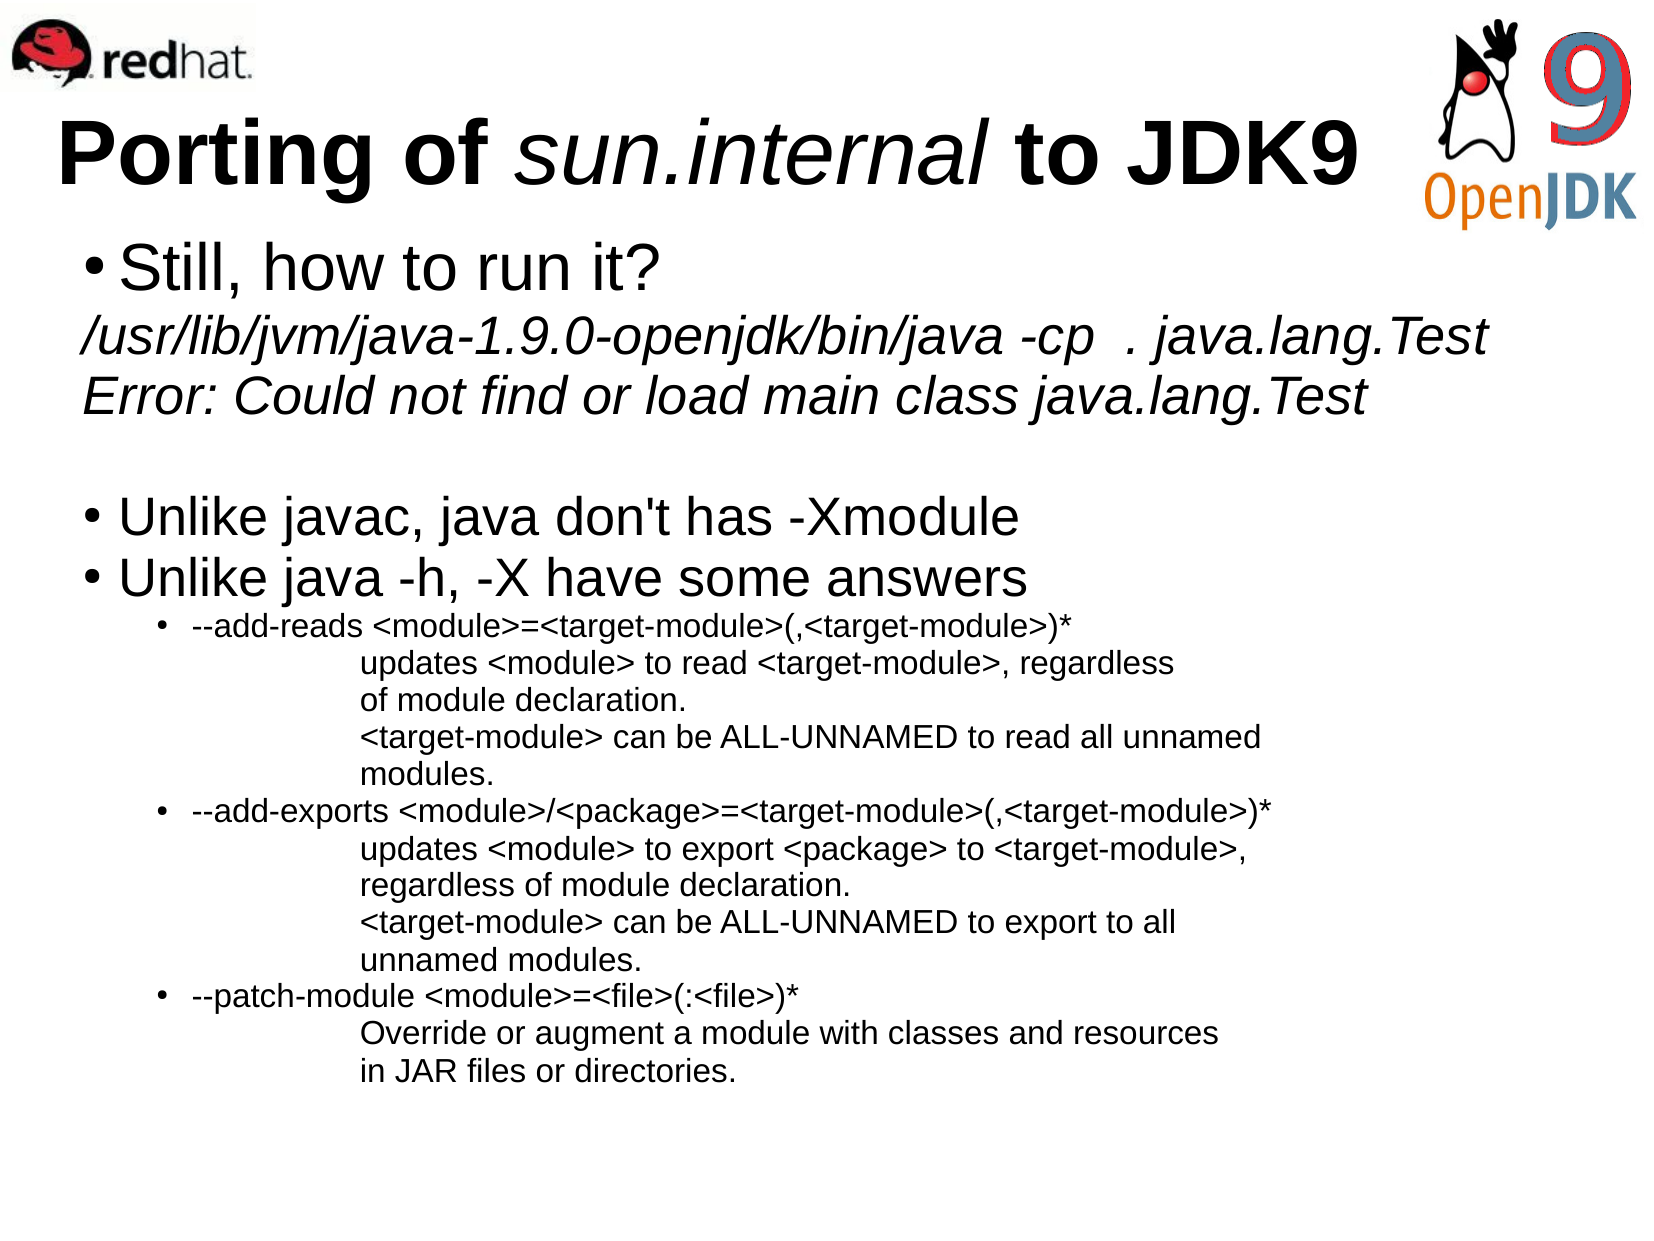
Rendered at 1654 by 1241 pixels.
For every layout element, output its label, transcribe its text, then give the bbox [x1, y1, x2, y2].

picture [1410, 4, 1651, 245]
subtitle Still, how to run it? /usr/lib/jvm/java-1.9.0-openjdk/bin/java -cp . java.lang.Test Error: Could not find or load main class java.lang.Test Unlike javac, java don't has -Xmodule Unlike java -h, -X have some answers --add-reads <module>=<target-module>(,<target-module>)* updates <module> to read <target-module>, regardless of module declaration. <target-module> can be ALL-UNNAMED to read all unnamed modules. --add-exports <module>/<package>=<target-module>(,<target-module>)* updates <module> to export <package> to <target-module>, regardless of module declaration. <target-module> can be ALL-UNNAMED to export to all unnamed modules. --patch-module <module>=<file>(:<file>)* Override or augment a module with classes and resources in JAR files or directories. [82, 230, 1571, 1164]
picture [0, 3, 256, 92]
title Porting of sun.internal to JDK9 [0, 49, 1410, 257]
